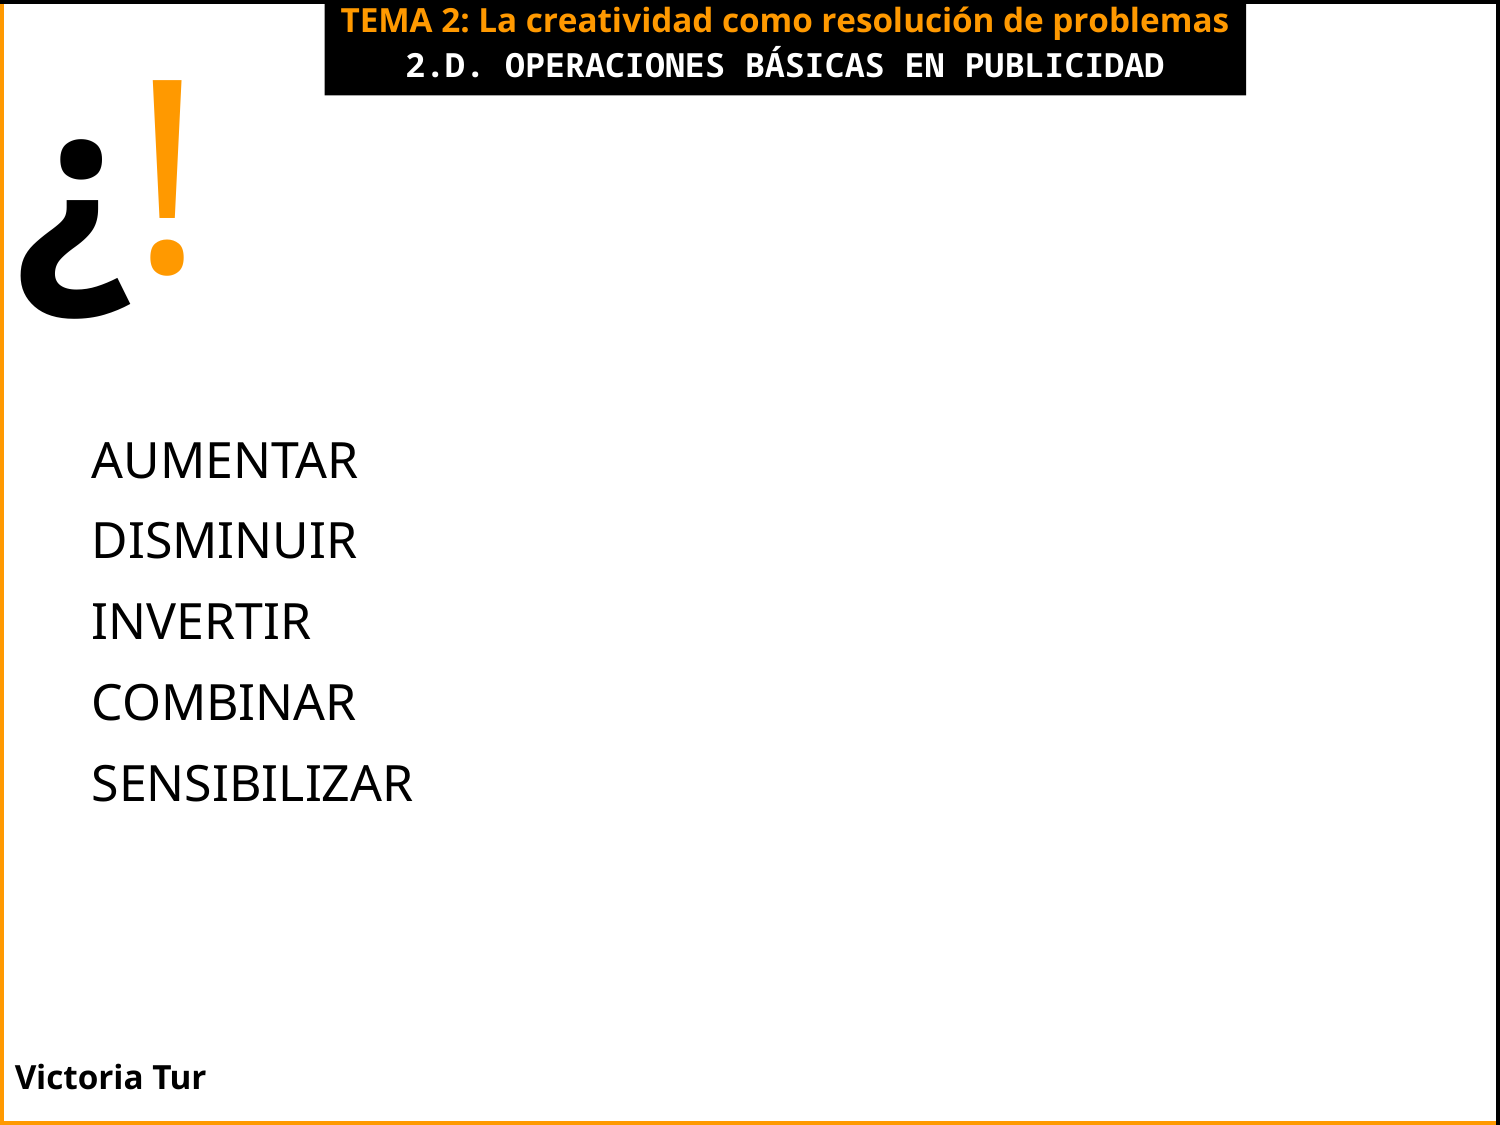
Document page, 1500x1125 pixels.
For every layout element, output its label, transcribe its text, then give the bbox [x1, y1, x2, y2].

list AUMENTAR DISMINUIR INVERTIR COMBINAR SENSIBILIZAR [76, 255, 1427, 998]
